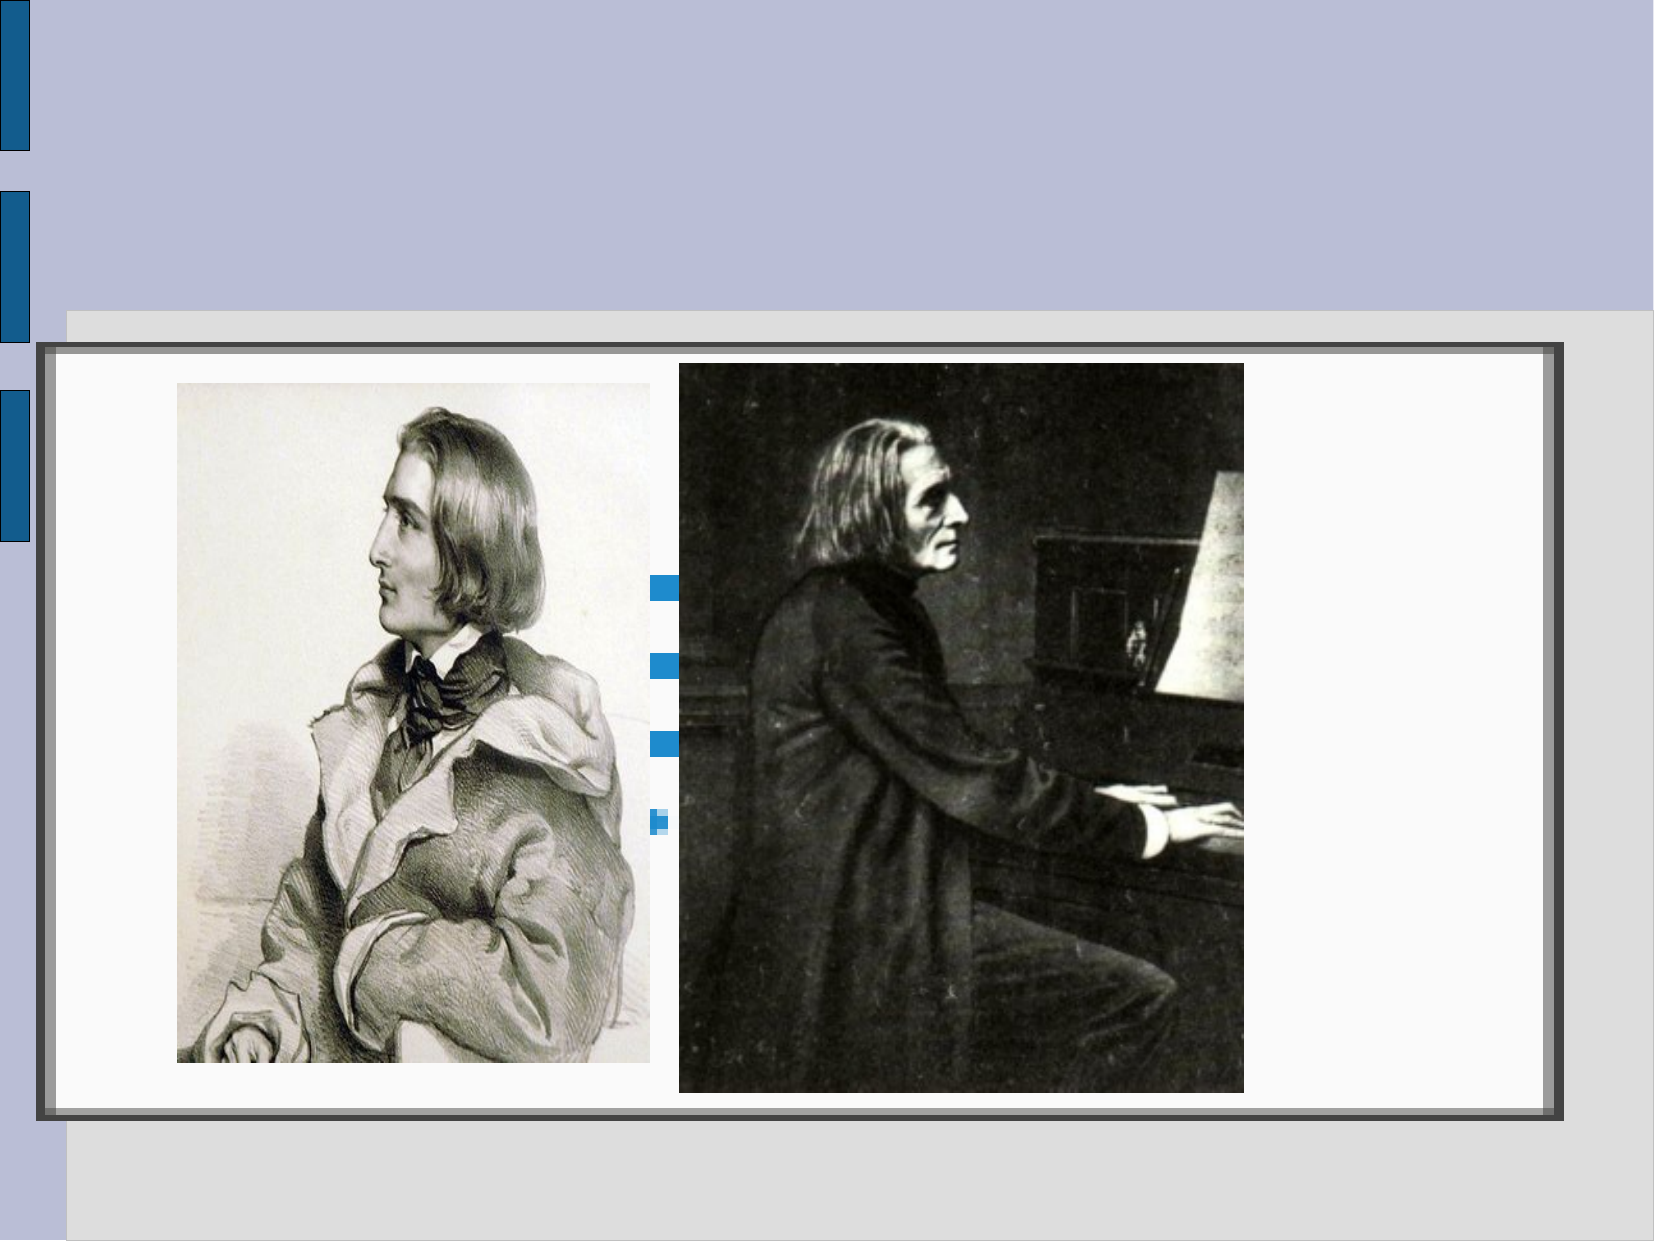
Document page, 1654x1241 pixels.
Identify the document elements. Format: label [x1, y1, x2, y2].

picture [177, 383, 650, 1063]
picture [679, 363, 1244, 1093]
text_box [34, 340, 1565, 1123]
